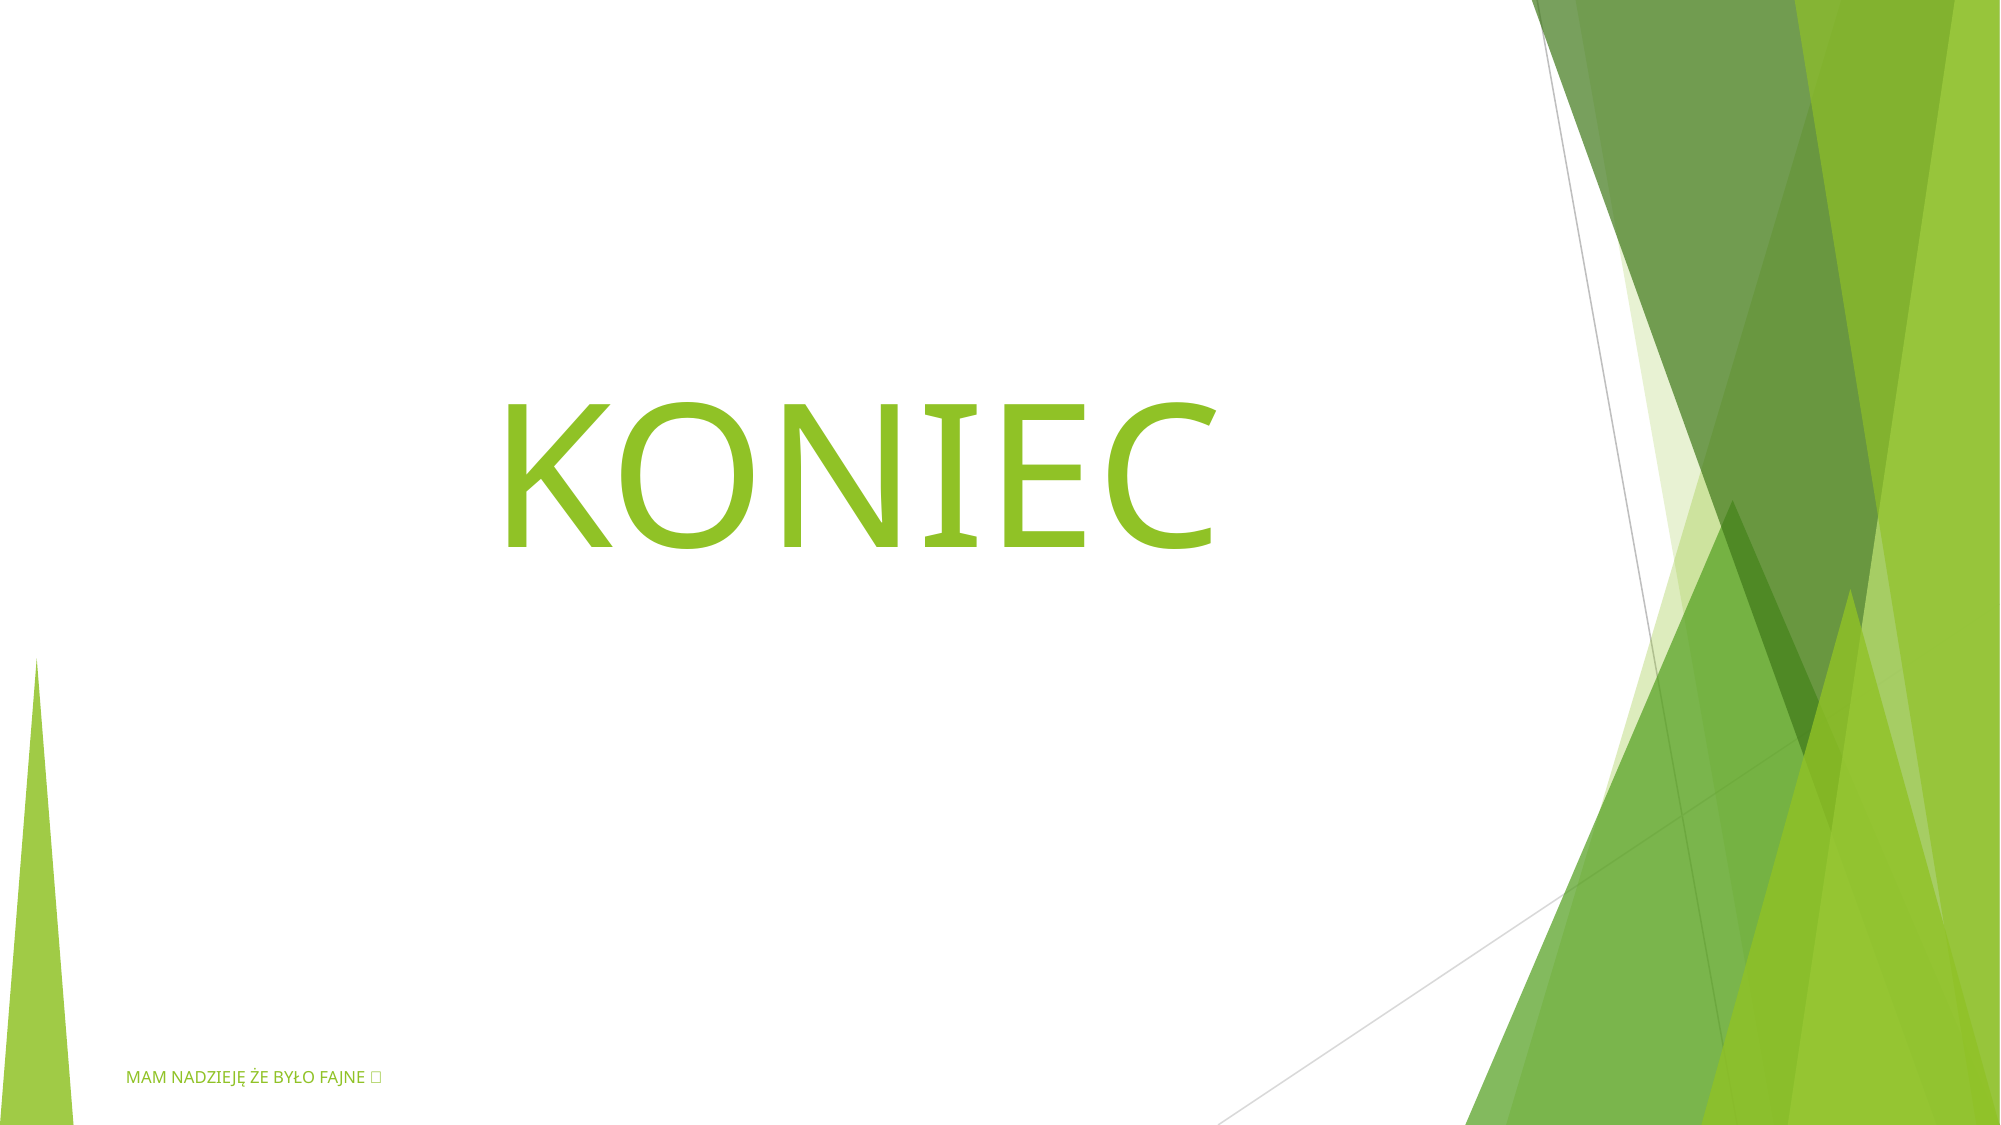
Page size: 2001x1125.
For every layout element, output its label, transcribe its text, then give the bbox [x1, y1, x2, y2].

title KONIEC MAM NADZIEJĘ ŻE BYŁO FAJNE  [111, 99, 1522, 1022]
